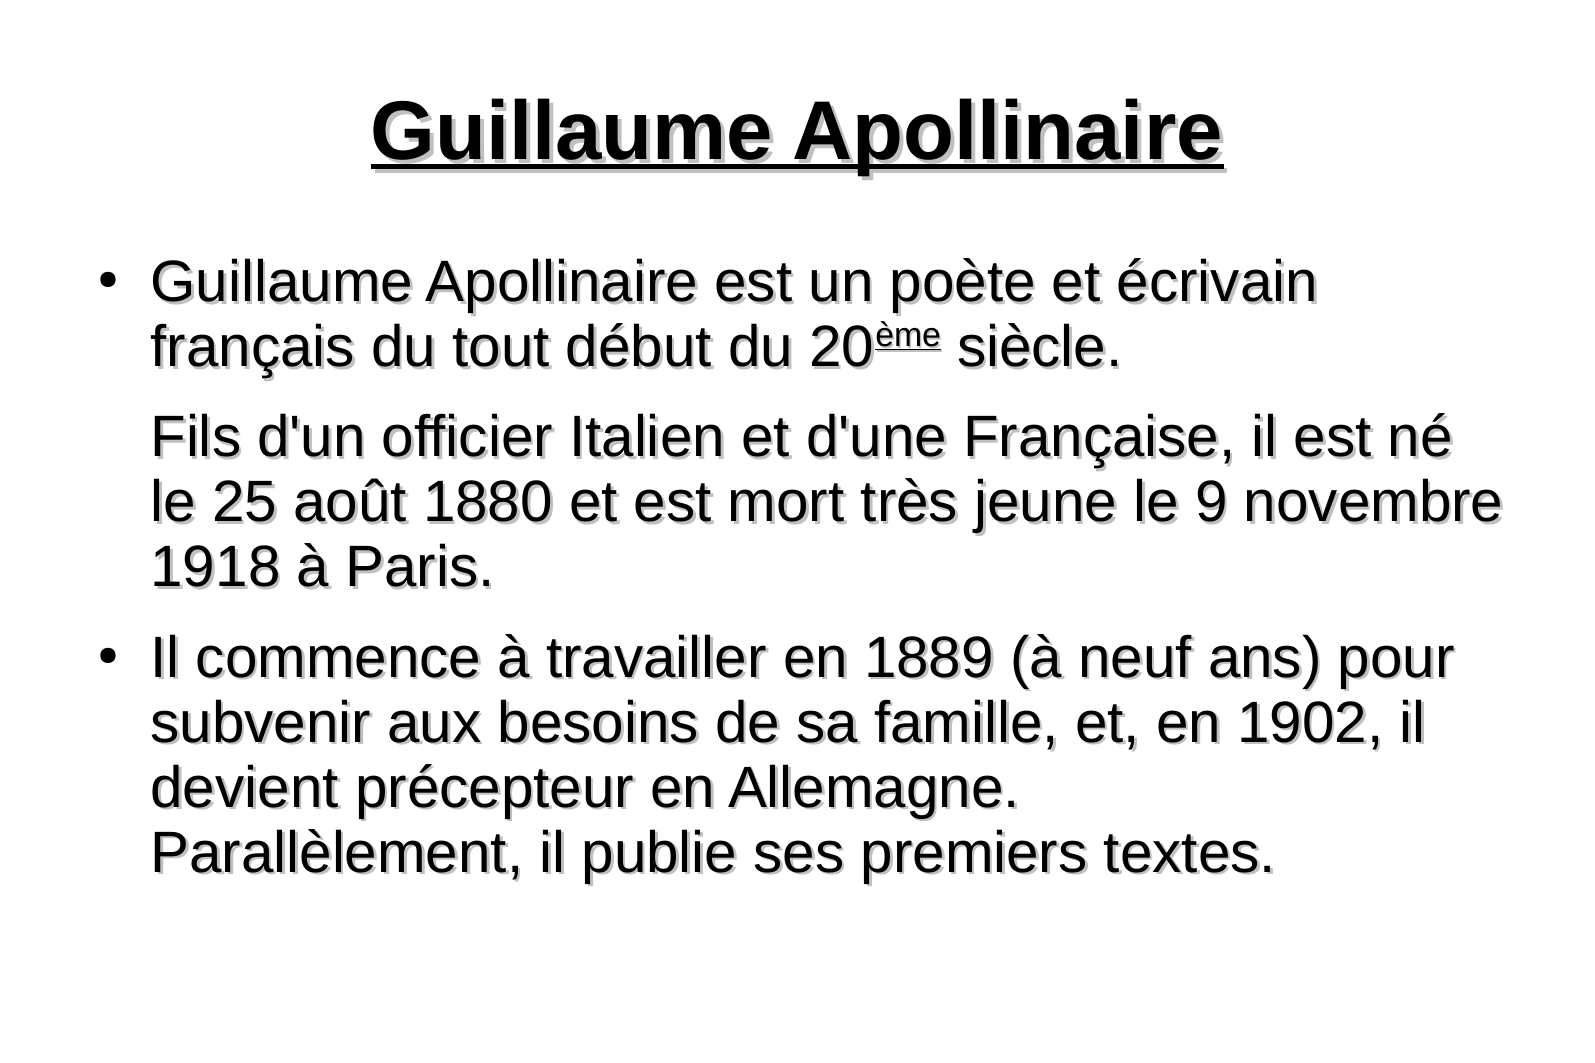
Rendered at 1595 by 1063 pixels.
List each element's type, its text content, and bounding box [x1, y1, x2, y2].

title Guillaume Apollinaire [79, 42, 1515, 220]
list Guillaume Apollinaire est un poète et écrivain français du tout début du 20ème siècle. Fils d'un officier Italien et d'une Française, il est né le 25 août 1880 et est mort très jeune le 9 novembre 1918 à Paris. Il commence à travailler en 1889 (à neuf ans) pour subvenir aux besoins de sa famille, et, en 1902, il devient précepteur en Allemagne. Parallèlement, il publie ses premiers textes. [79, 248, 1515, 975]
